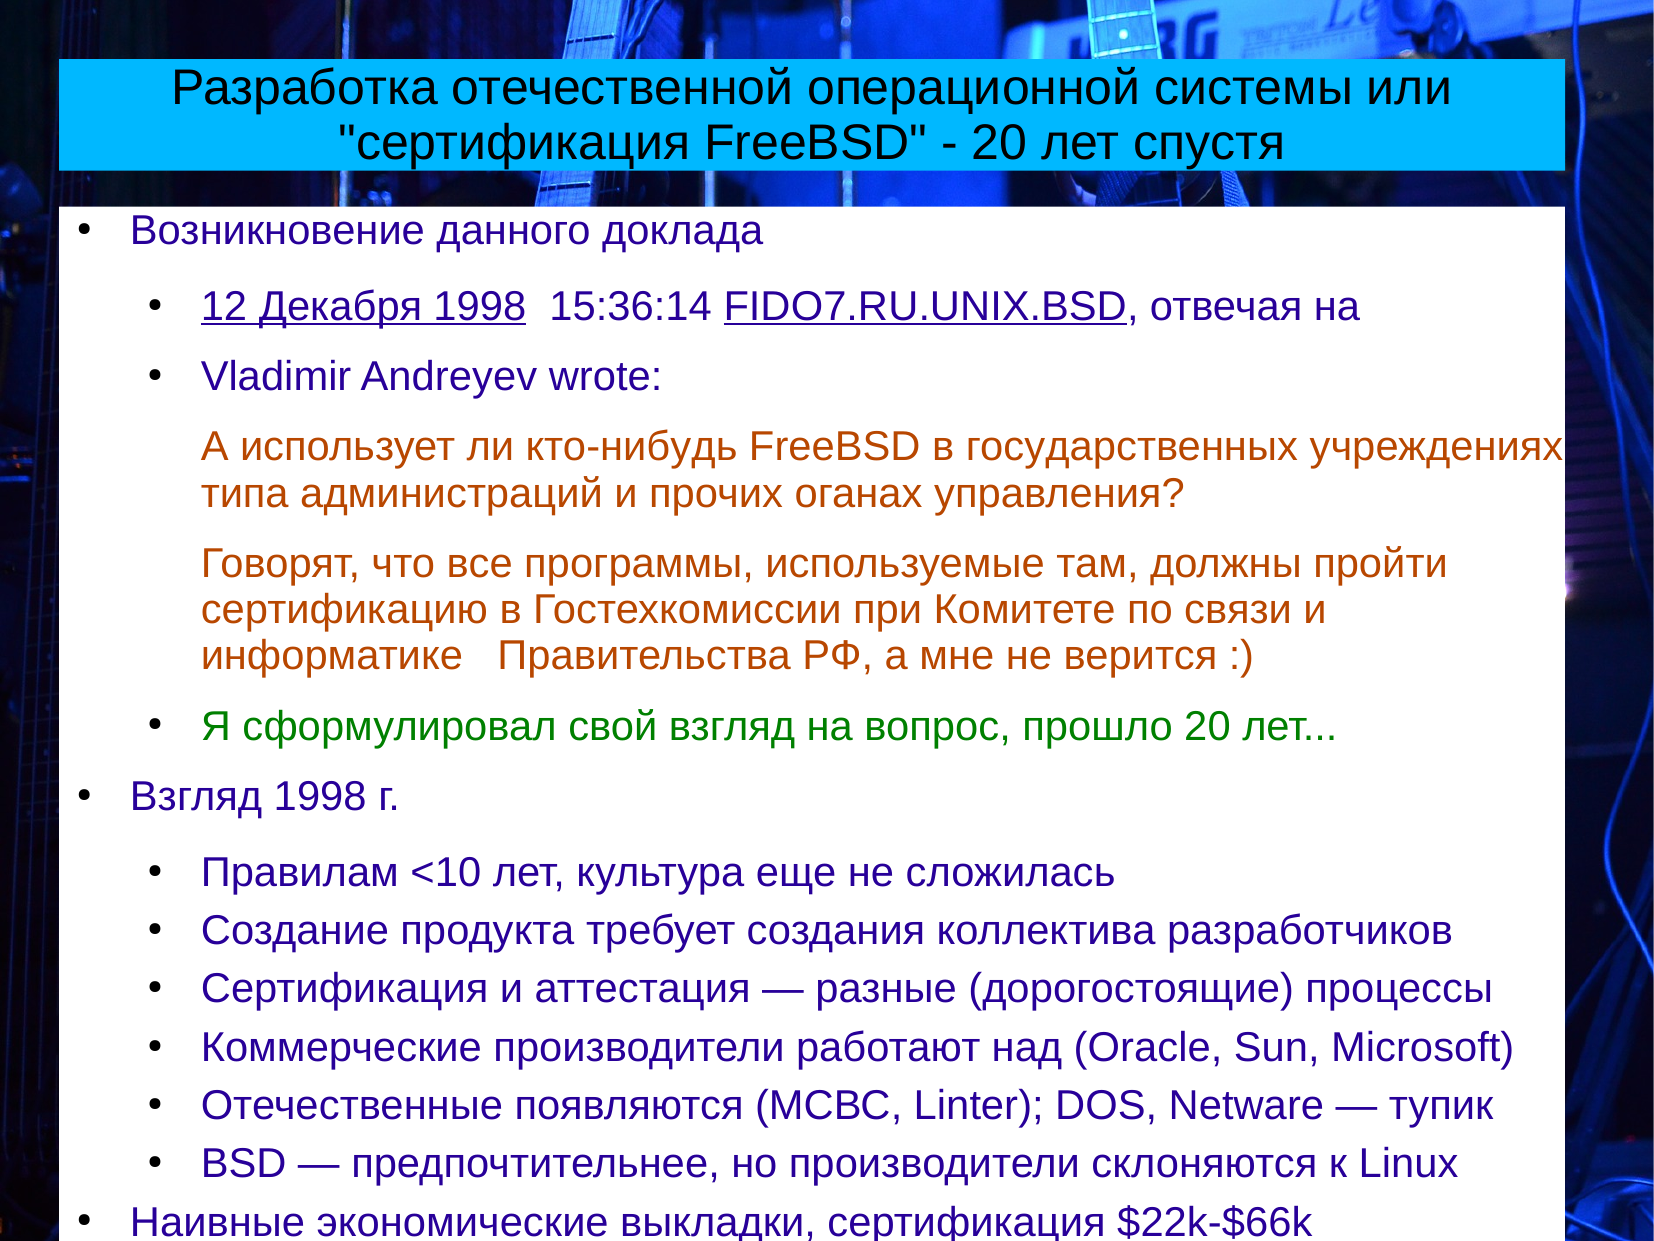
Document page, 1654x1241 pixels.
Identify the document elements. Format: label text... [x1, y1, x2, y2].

picture [0, 0, 1654, 1241]
title Разработка отечественной операционной системы или "сертификация FreeBSD" - 20 лет спустя [59, 59, 1566, 171]
list Возникновение данного доклада 12 Декабря 1998 15:36:14 FIDO7.RU.UNIX.BSD, отвечая на Vladimir Andreyev wrote: А использует ли кто-нибyдь FreeBSD в госyдаpственных учреждениях типа администраций и пpочих оганах управления? Говорят, что все программы, используемые там, должны пpойти сертификацию в Гостехкомиссии пpи Комитете по связи и информатике Правительства РФ, а мне не верится :) Я сформулировал свой взгляд на вопрос, прошло 20 лет... Взгляд 1998 г. Правилам <10 лет, культура еще не сложилась Создание продукта требует создания коллектива разработчиков Сертификация и аттестация — разные (дорогостоящие) процессы Коммерческие производители работают над (Oracle, Sun, Microsoft) Отечественные появляются (МСВС, Linter); DOS, Netware — тупик BSD — предпочтительнее, но производители склоняются к Linux Наивные экономические выкладки, сертификация $22k-$66k [59, 206, 1565, 1241]
